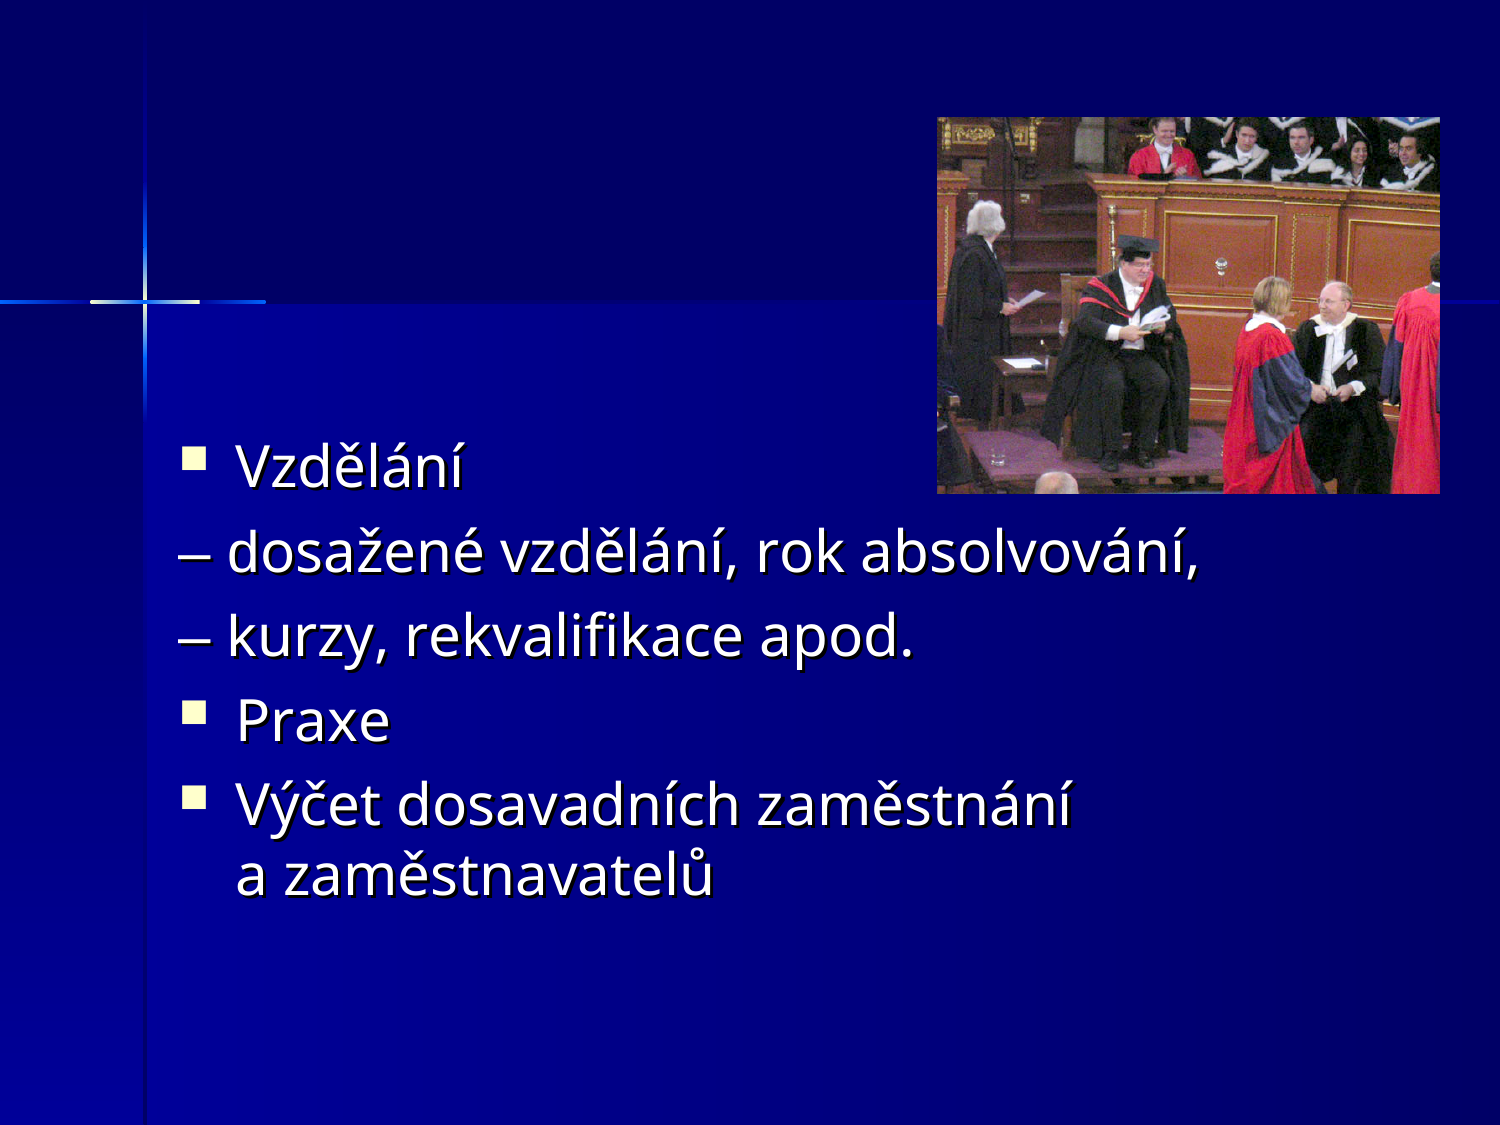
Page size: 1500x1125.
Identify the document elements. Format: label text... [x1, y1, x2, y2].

text_box [937, 117, 1440, 494]
list Vzdělání – dosažené vzdělání, rok absolvování, – kurzy, rekvalifikace apod. Praxe Výčet dosavadních zaměstnání a zaměstnavatelů [163, 421, 1402, 1097]
